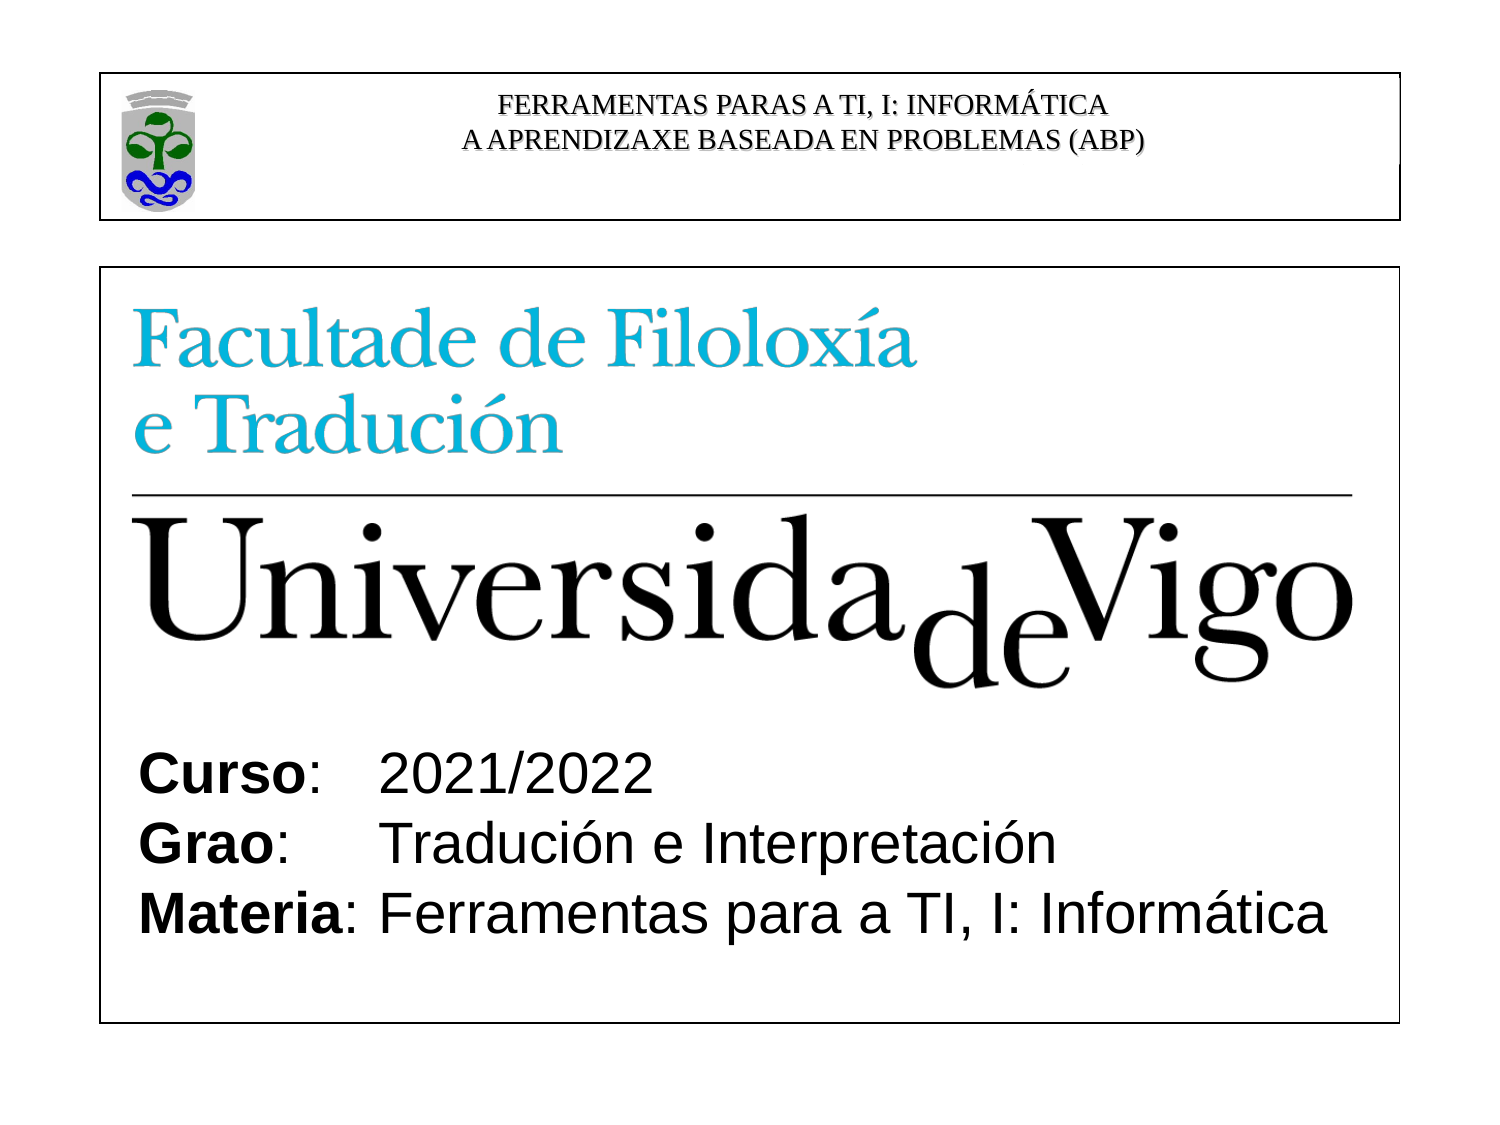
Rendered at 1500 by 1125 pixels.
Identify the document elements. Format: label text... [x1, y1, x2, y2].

picture [71, 220, 1413, 764]
text_box FERRAMENTAS PARAS A TI, I: INFORMÁTICA A APRENDIZAXE BASEADA EN PROBLEMAS (ABP) [206, 78, 1400, 165]
text_box Curso: 2021/2022 Grao: Tradución e Interpretación Materia: Ferramentas para a TI, I: Informática [123, 727, 1403, 1026]
